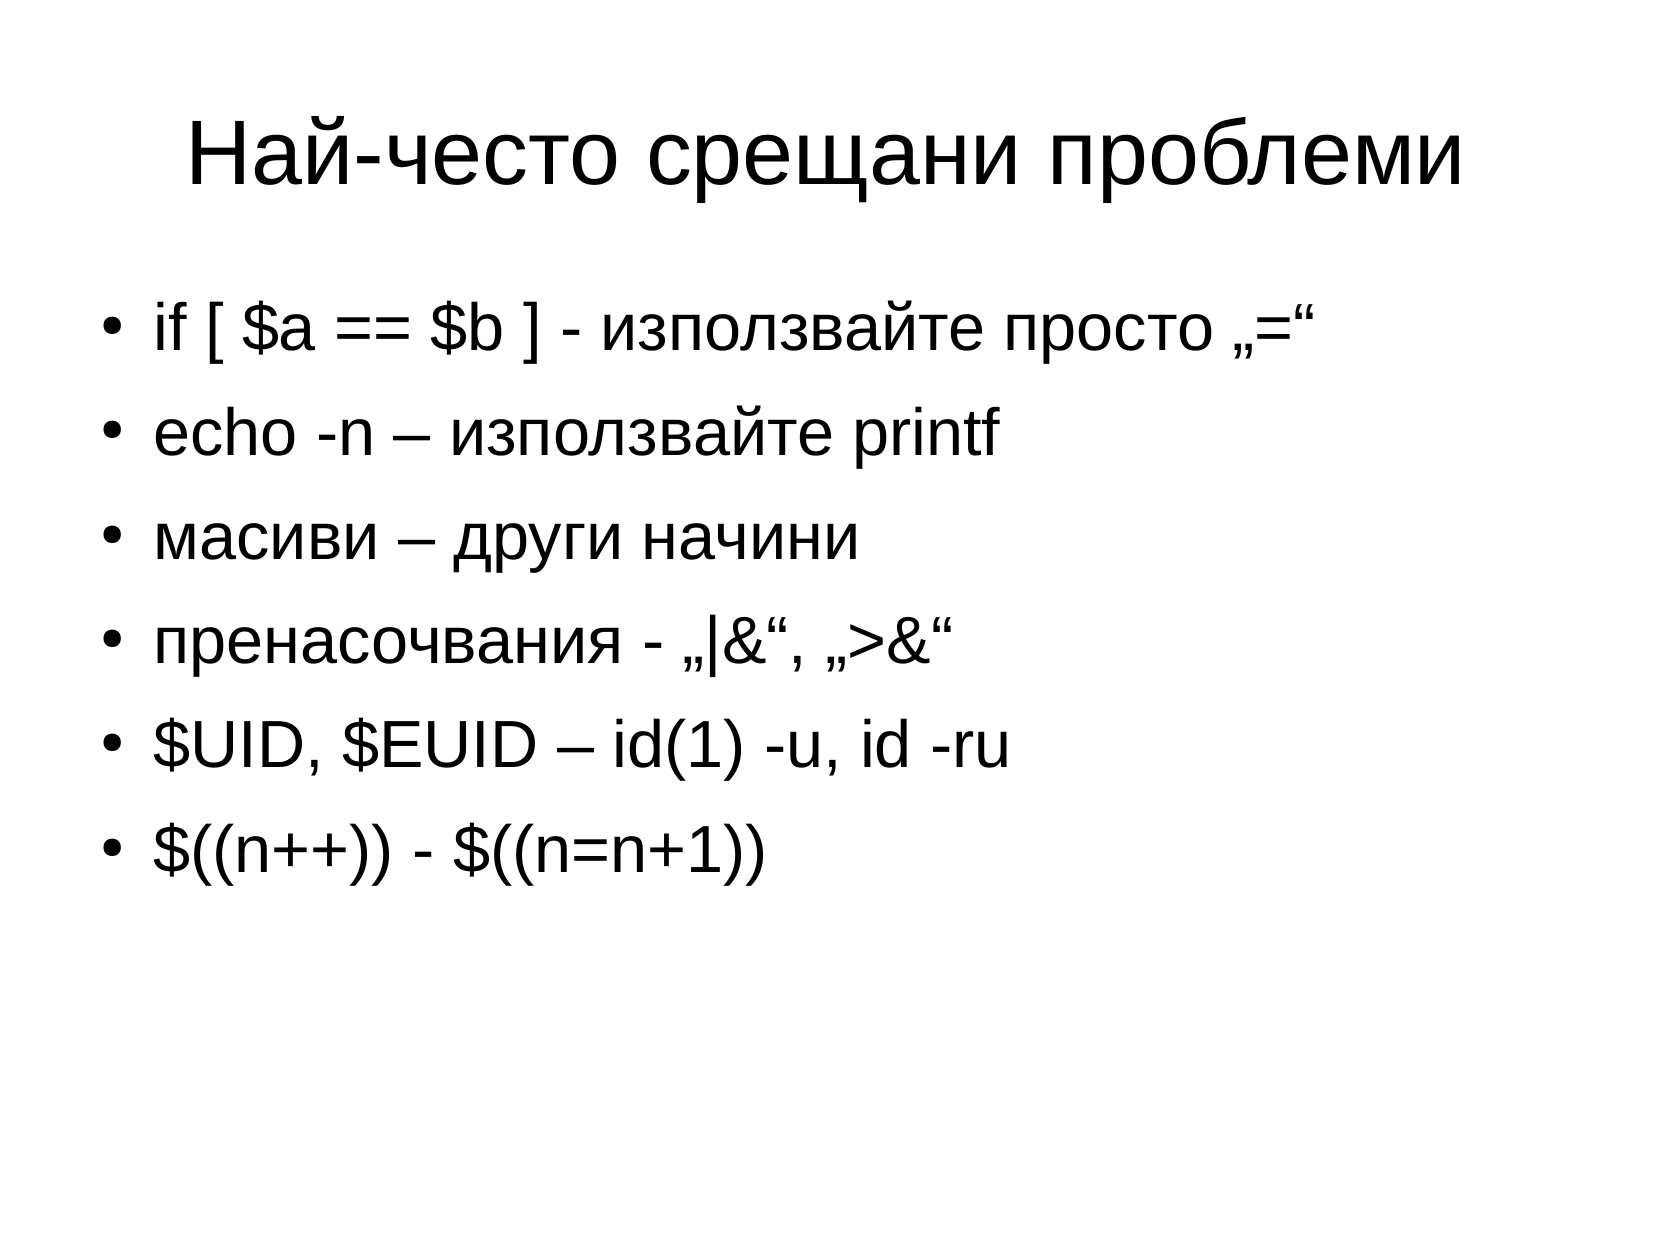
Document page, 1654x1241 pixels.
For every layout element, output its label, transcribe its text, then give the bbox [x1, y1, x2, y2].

title Най-често срещани проблеми [82, 56, 1571, 250]
list if [ $a == $b ] - използвайте просто „=“ echo -n – използвайте printf масиви – други начини пренасочвания - „|&“, „>&“ $UID, $EUID – id(1) -u, id -ru $((n++)) - $((n=n+1)) [82, 290, 1571, 1109]
